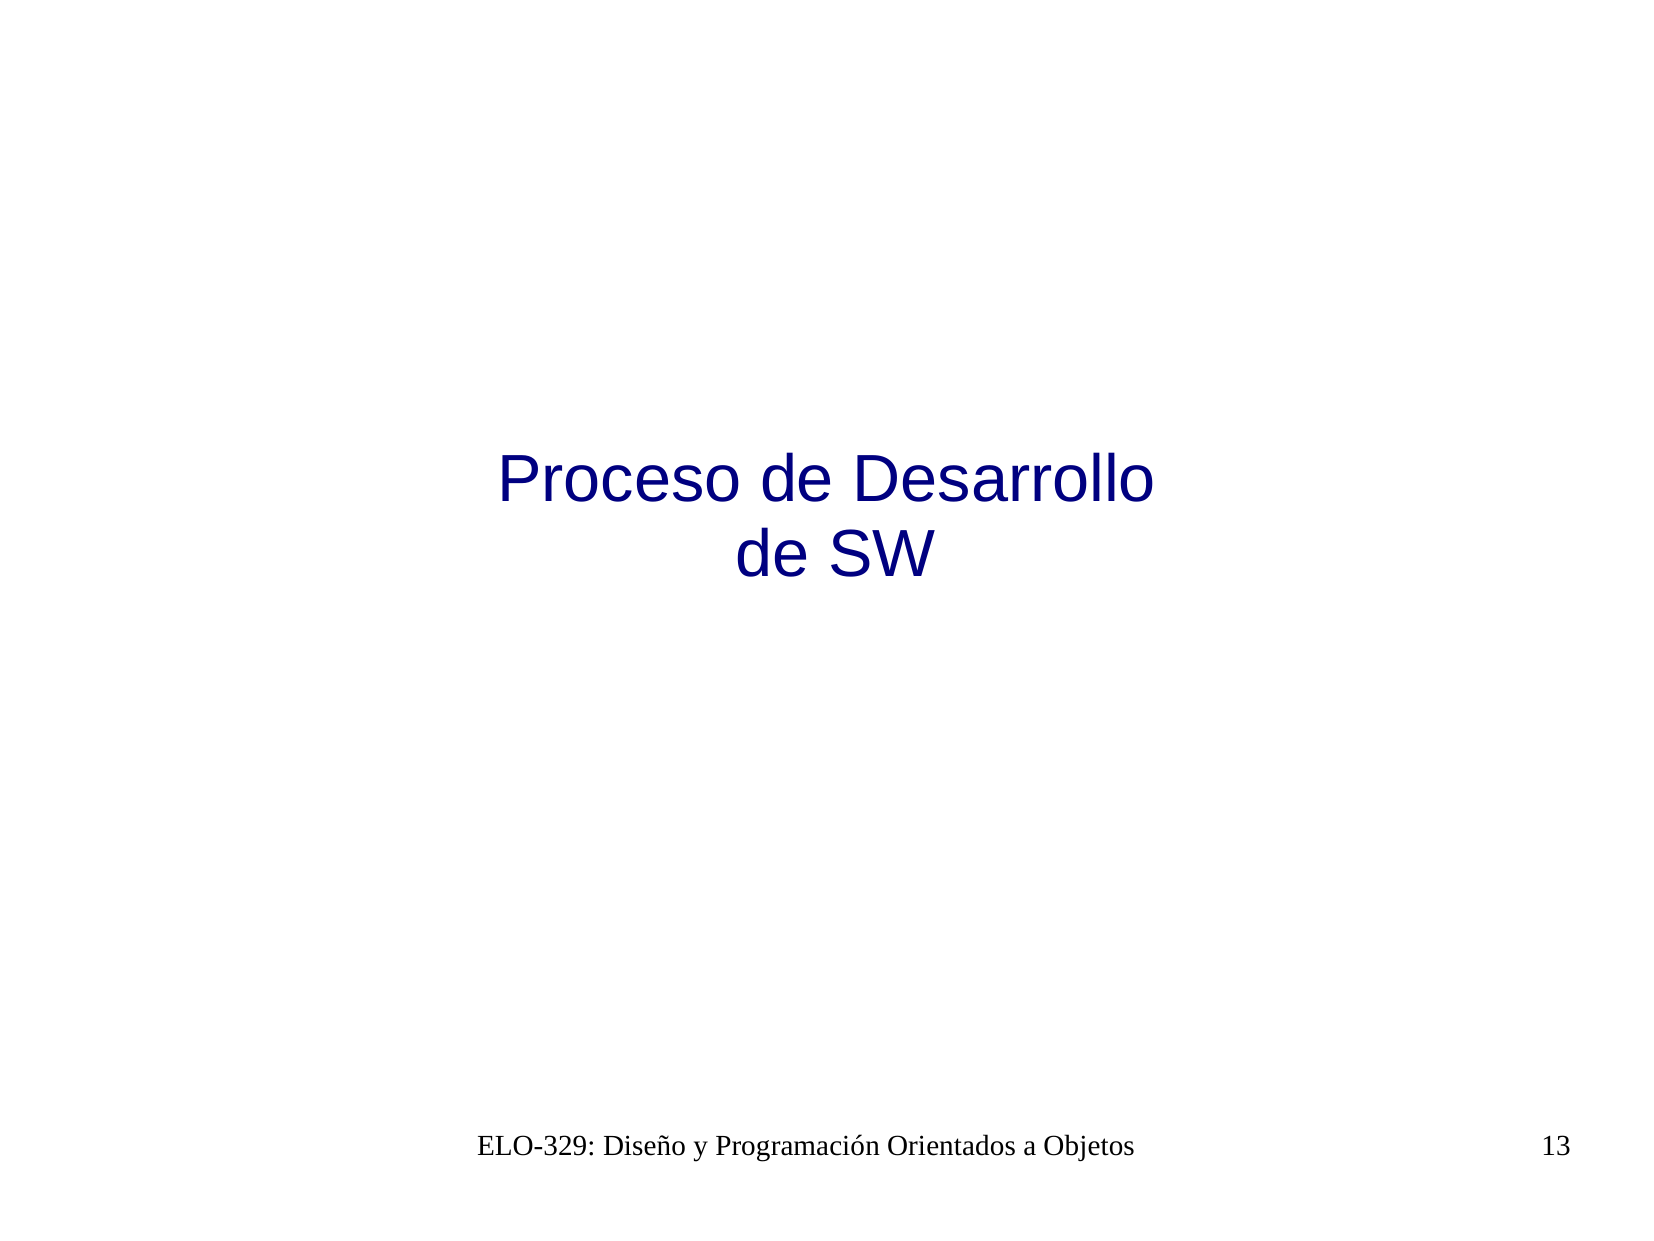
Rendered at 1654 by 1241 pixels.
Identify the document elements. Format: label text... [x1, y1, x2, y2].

subtitle Proceso de Desarrollo de SW [82, 50, 1571, 981]
